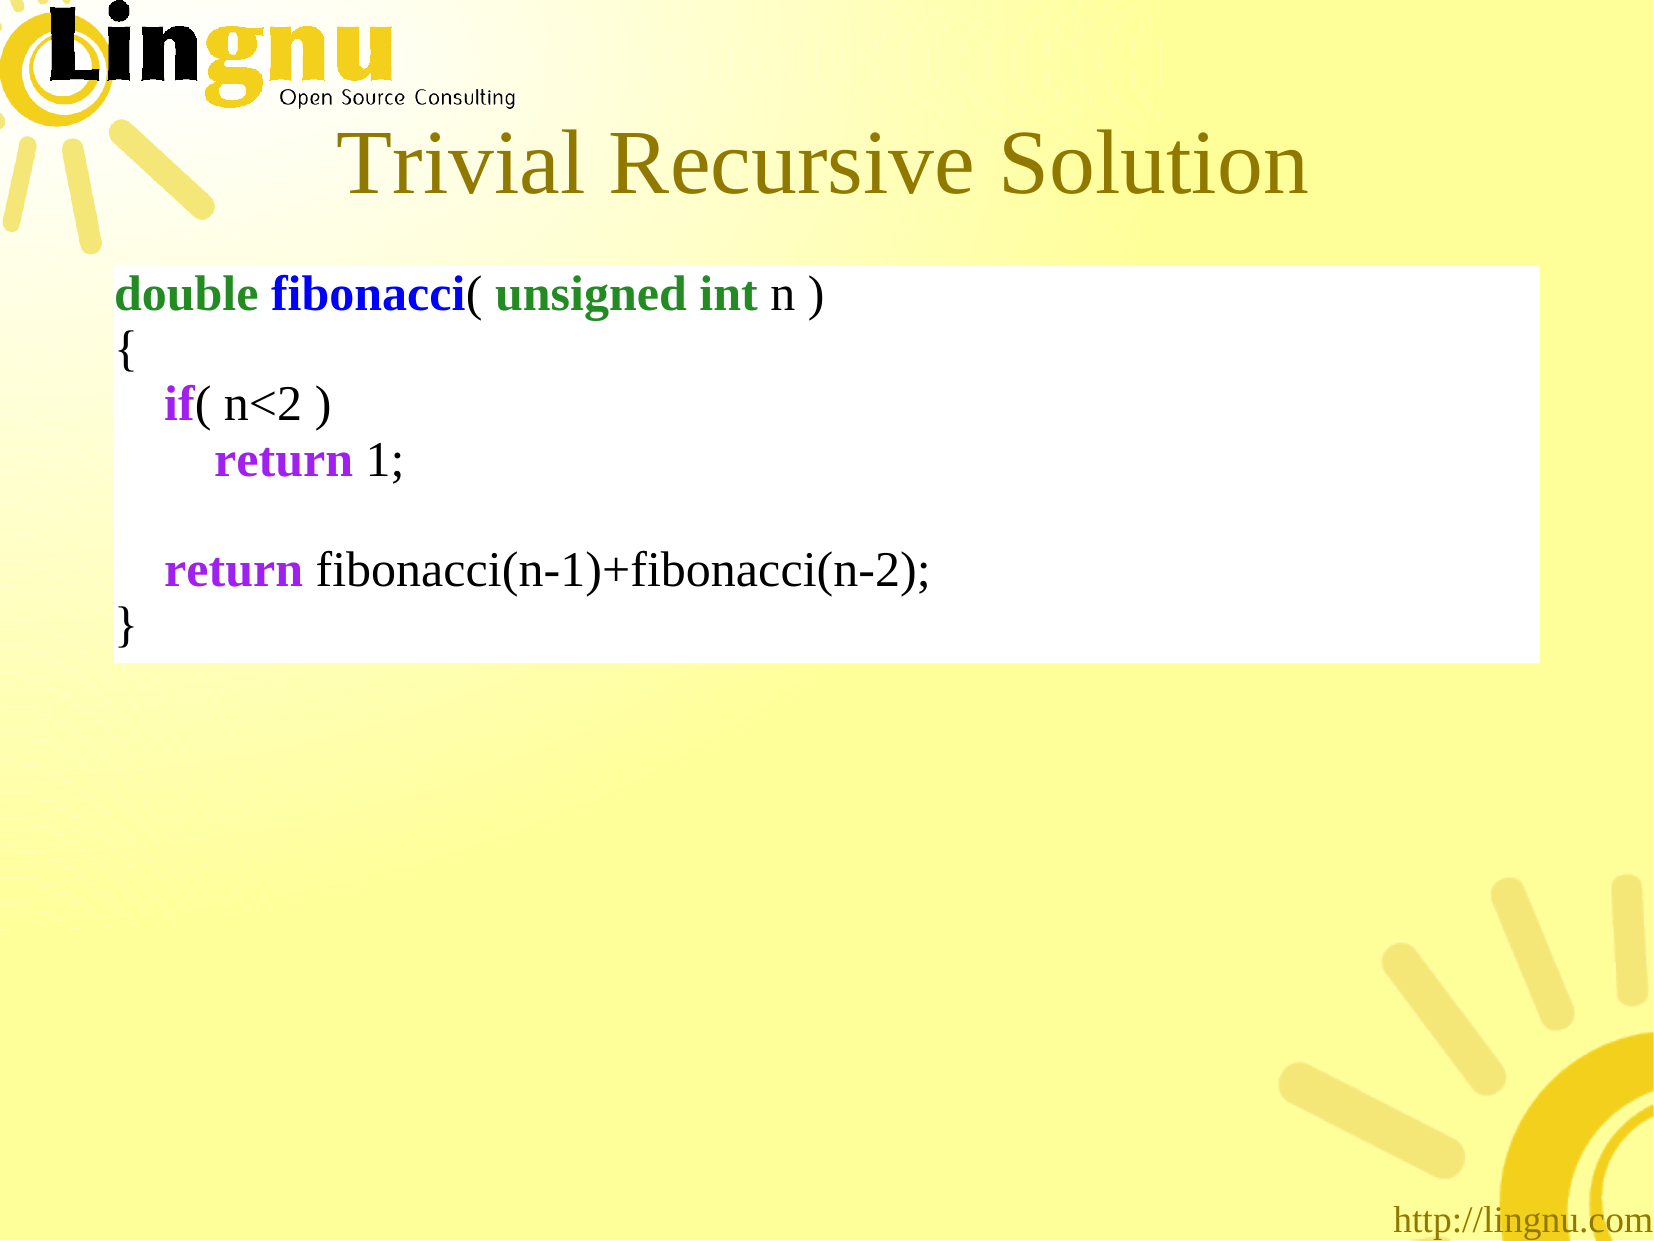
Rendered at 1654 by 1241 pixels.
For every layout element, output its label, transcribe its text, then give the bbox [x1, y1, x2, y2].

text_box double fibonacci( unsigned int n ) { if( n<2 ) return 1; return fibonacci(n-1)+fibonacci(n-2); } [114, 265, 1540, 664]
picture [1256, 871, 1654, 1241]
picture [0, 0, 516, 256]
title Trivial Recursive Solution [118, 58, 1531, 265]
